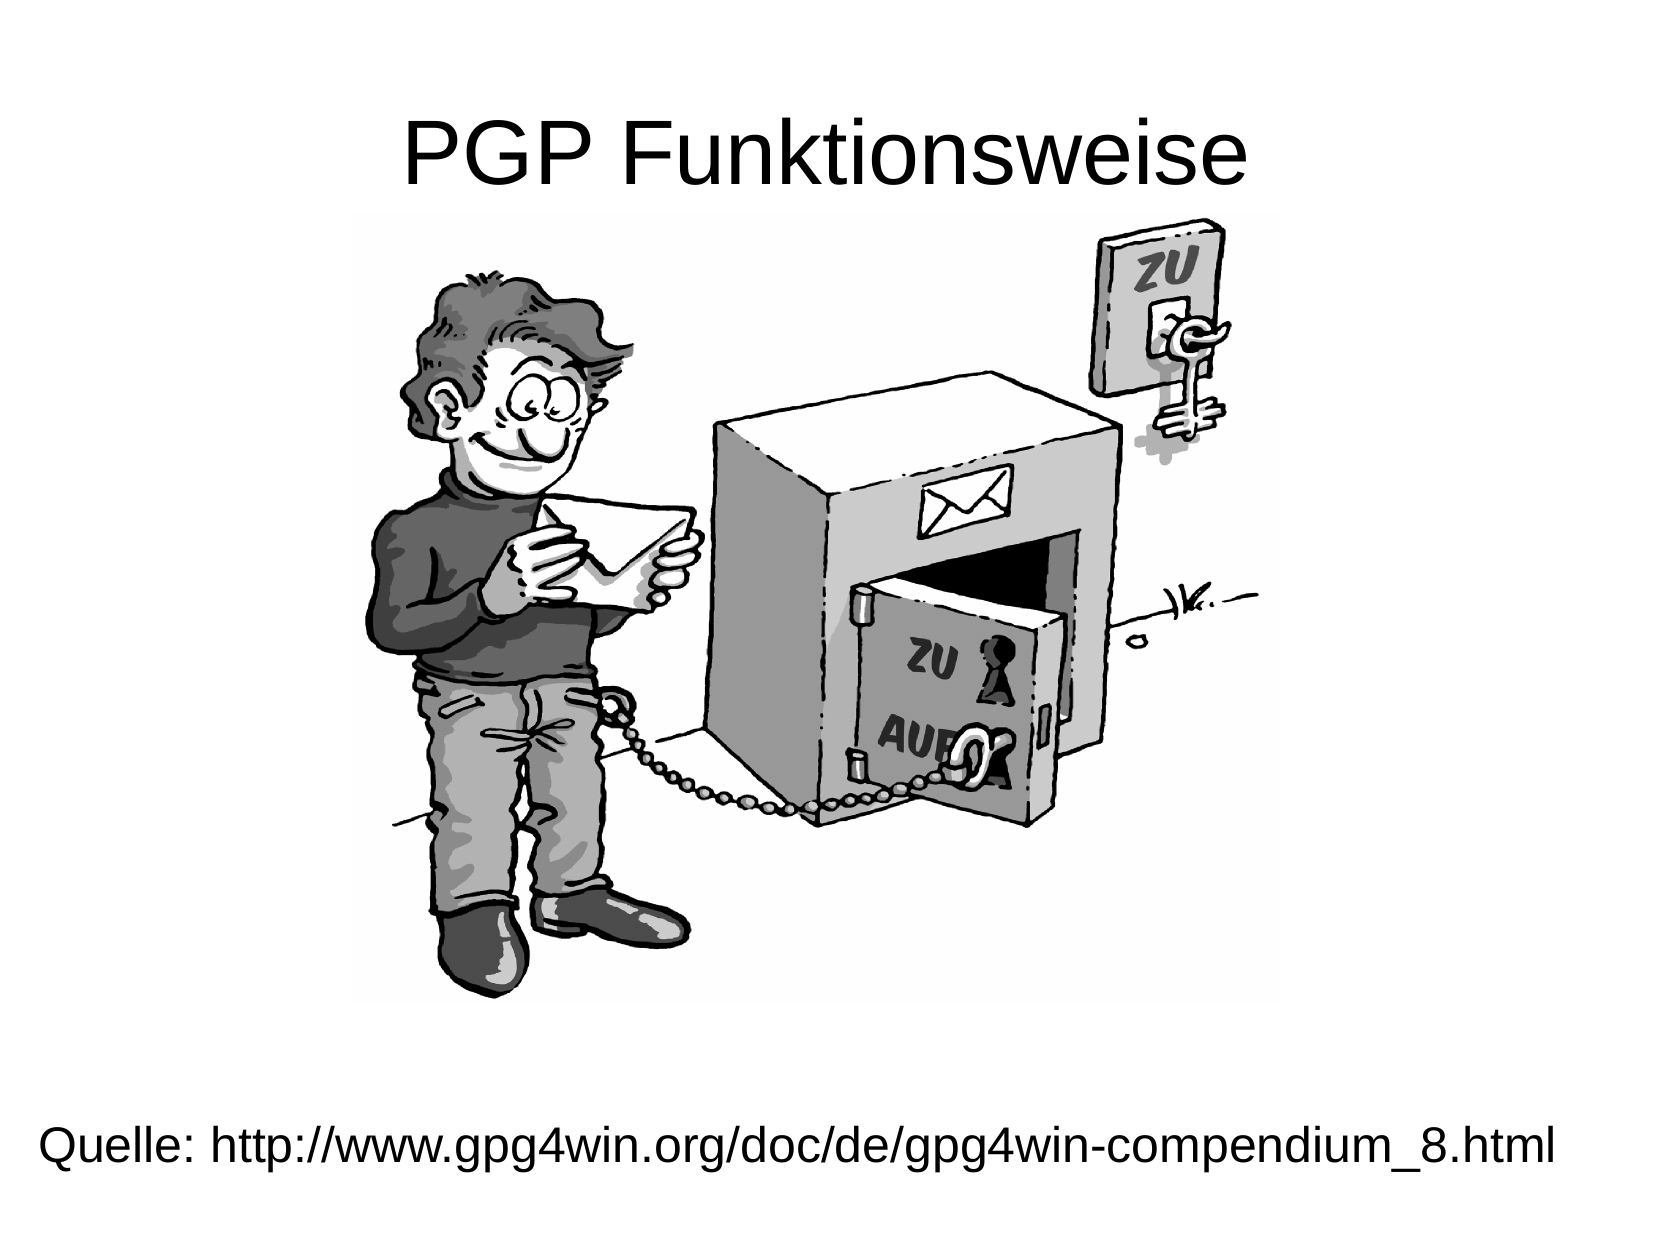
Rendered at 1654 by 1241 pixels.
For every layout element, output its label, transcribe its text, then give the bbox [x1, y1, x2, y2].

picture [354, 212, 1279, 1003]
text_box Quelle: http://www.gpg4win.org/doc/de/gpg4win-compendium_8.html [23, 1110, 1654, 1238]
title PGP Funktionsweise [82, 49, 1571, 257]
